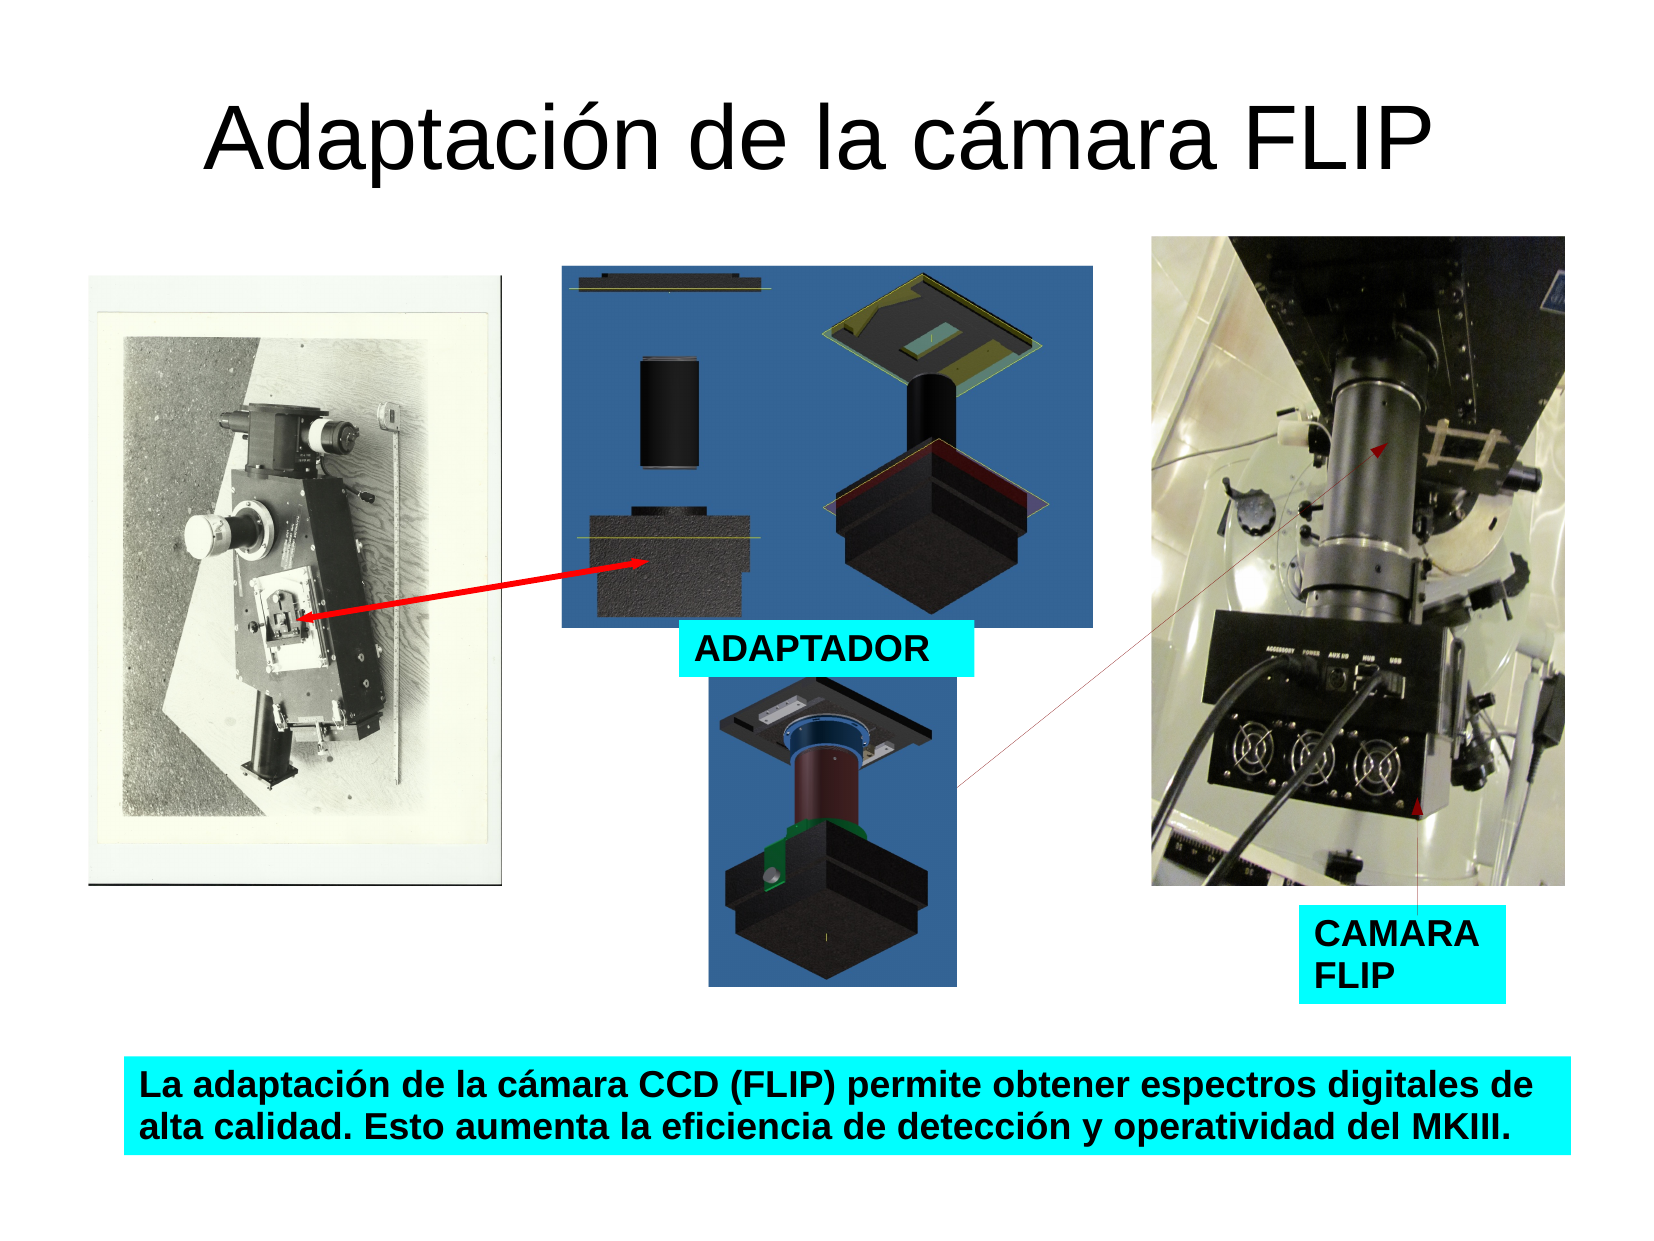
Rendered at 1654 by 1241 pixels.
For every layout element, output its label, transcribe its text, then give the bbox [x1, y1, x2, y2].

picture [88, 276, 502, 886]
picture [561, 265, 1093, 628]
text_box La adaptación de la cámara CCD (FLIP) permite obtener espectros digitales de alta calidad. Esto aumenta la eficiencia de detección y operatividad del MKIII. [124, 1056, 1571, 1156]
picture [708, 677, 957, 987]
text_box CAMARA FLIP [1299, 905, 1506, 1004]
picture [1151, 236, 1565, 886]
title Adaptación de la cámara FLIP [76, 29, 1565, 237]
text_box ADAPTADOR [679, 620, 975, 677]
